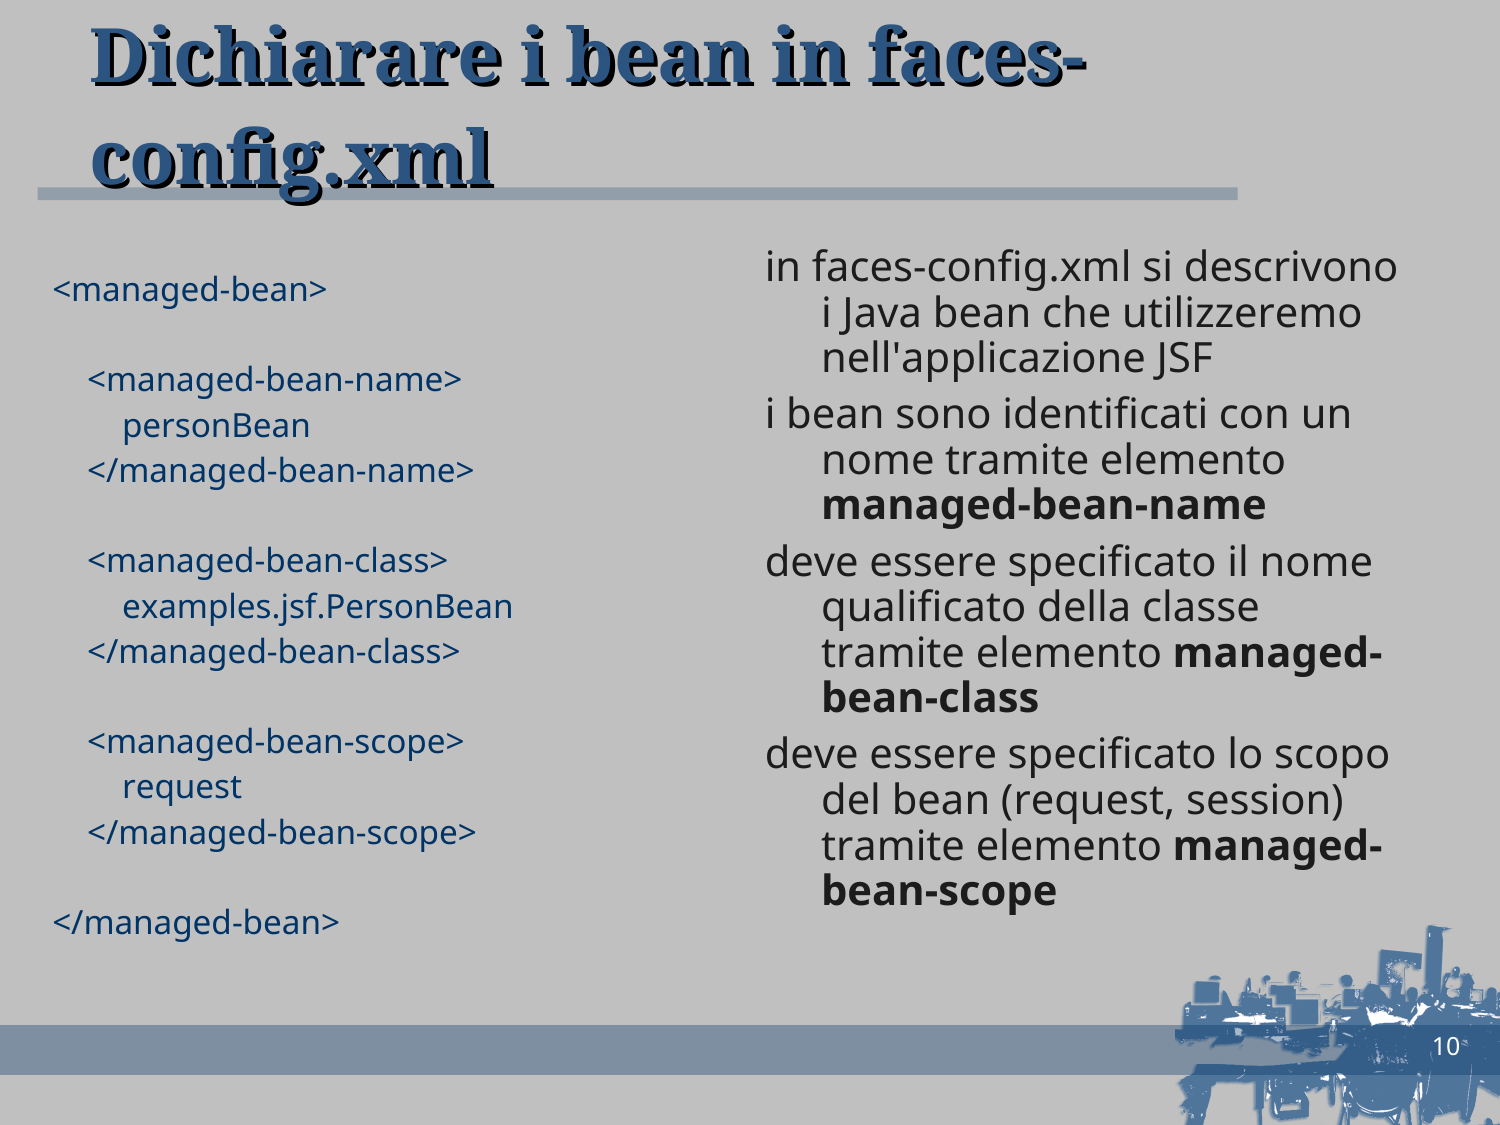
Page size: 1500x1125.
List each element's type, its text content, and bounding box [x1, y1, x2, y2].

title Dichiarare i bean in faces-config.xml [75, 41, 1426, 168]
list in faces-config.xml si descrivono i Java bean che utilizzeremo nell'applicazione JSF i bean sono identificati con un nome tramite elemento managed-bean-name deve essere specificato il nome qualificato della classe tramite elemento managed-bean-class deve essere specificato lo scopo del bean (request, session) tramite elemento managed-bean-scope [750, 237, 1426, 1006]
text_box <managed-bean> <managed-bean-name> personBean </managed-bean-name> <managed-bean-class> examples.jsf.PersonBean </managed-bean-class> <managed-bean-scope> request </managed-bean-scope> </managed-bean> [37, 258, 763, 953]
